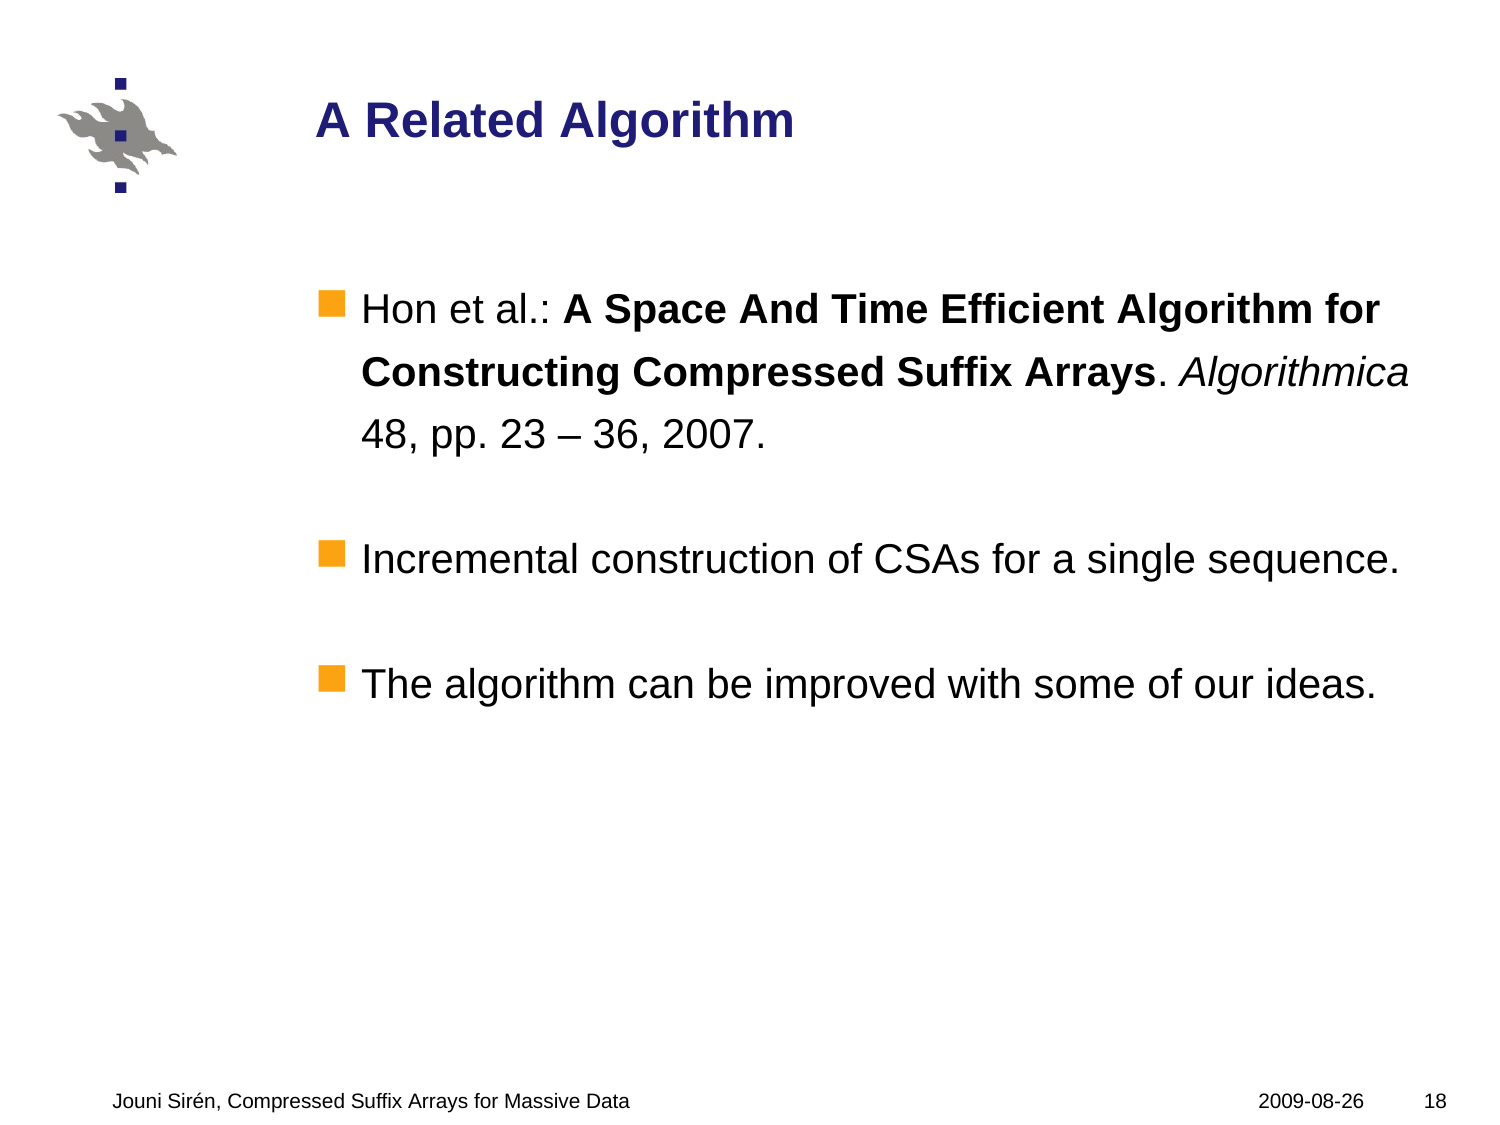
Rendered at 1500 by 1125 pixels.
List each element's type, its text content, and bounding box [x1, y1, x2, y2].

title A Related Algorithm [299, 17, 1450, 216]
picture [57, 78, 177, 193]
list Hon et al.: A Space And Time Efficient Algorithm for Constructing Compressed Suffix Arrays. Algorithmica 48, pp. 23 – 36, 2007. Incremental construction of CSAs for a single sequence. The algorithm can be improved with some of our ideas. [299, 262, 1450, 1076]
